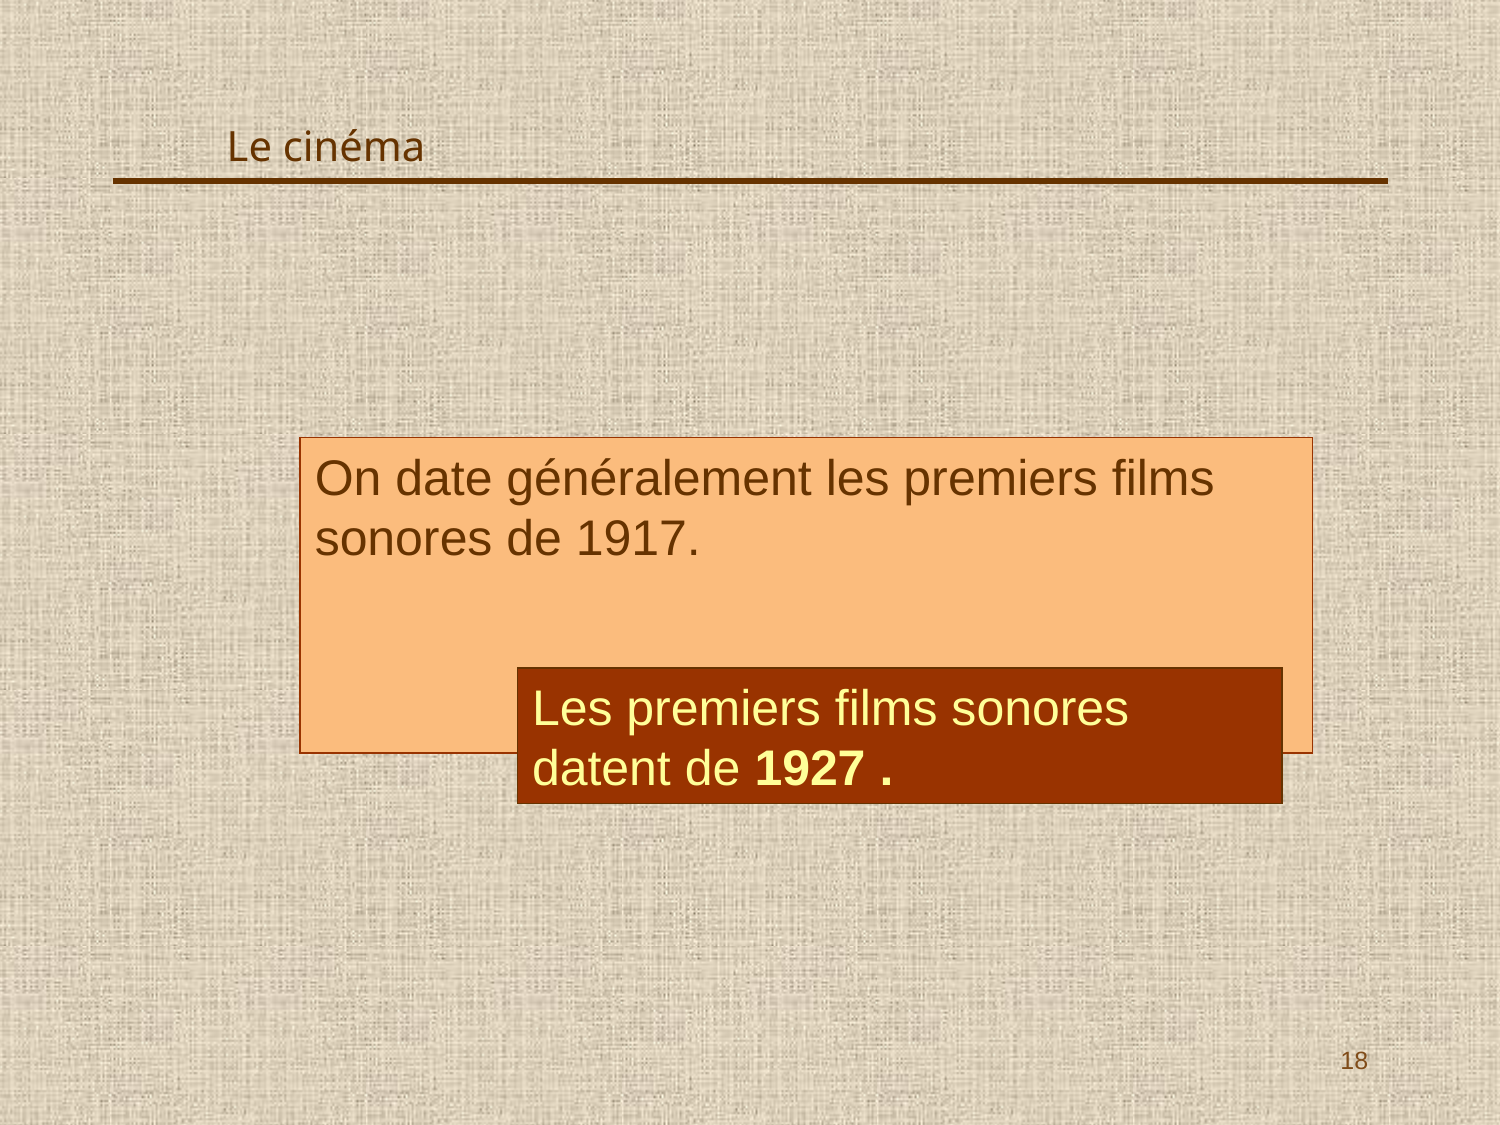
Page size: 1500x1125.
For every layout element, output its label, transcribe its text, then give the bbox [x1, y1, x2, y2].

text_box On date généralement les premiers films sonores de 1917. V / F ? [299, 437, 1313, 753]
text_box Les premiers films sonores datent de 1927 . [517, 668, 1283, 804]
picture [0, 0, 1500, 1125]
text_box Le cinéma [211, 112, 441, 178]
